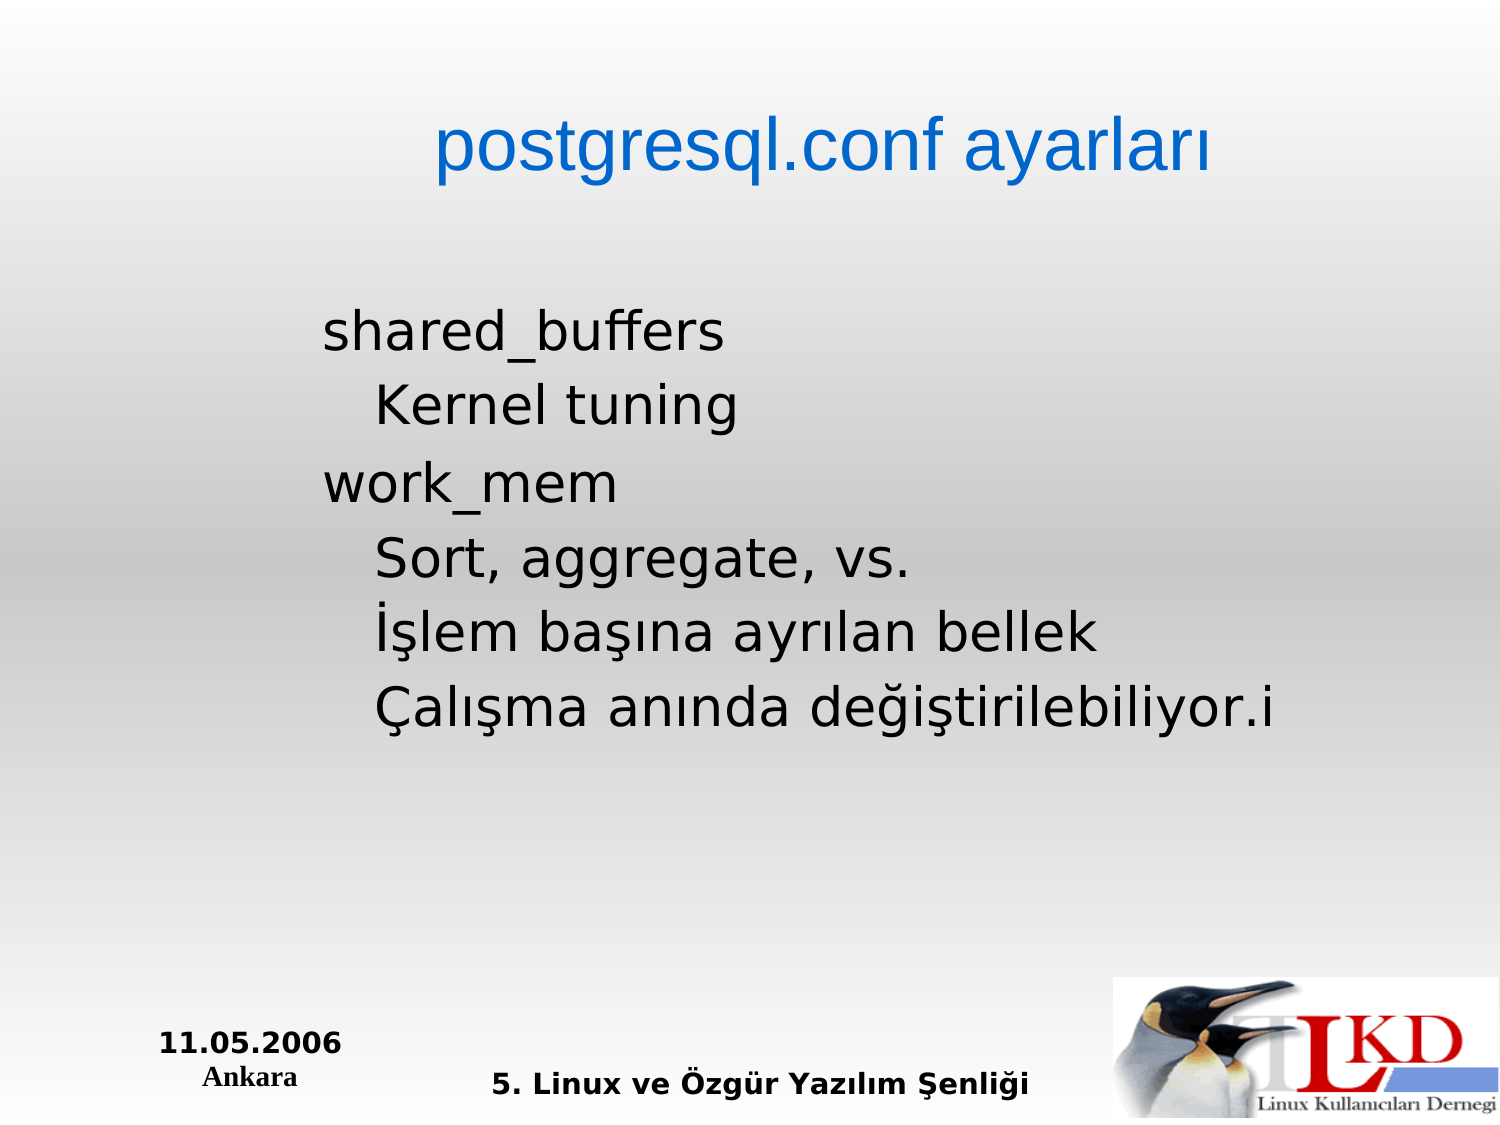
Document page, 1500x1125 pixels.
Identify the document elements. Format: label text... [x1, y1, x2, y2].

picture [1113, 977, 1499, 1118]
list shared_buffers Kernel tuning work_mem Sort, aggregate, vs. İşlem başına ayrılan bellek Çalışma anında değiştirilebiliyor.i [224, 299, 1425, 975]
title postgresql.conf ayarları [224, 49, 1425, 238]
